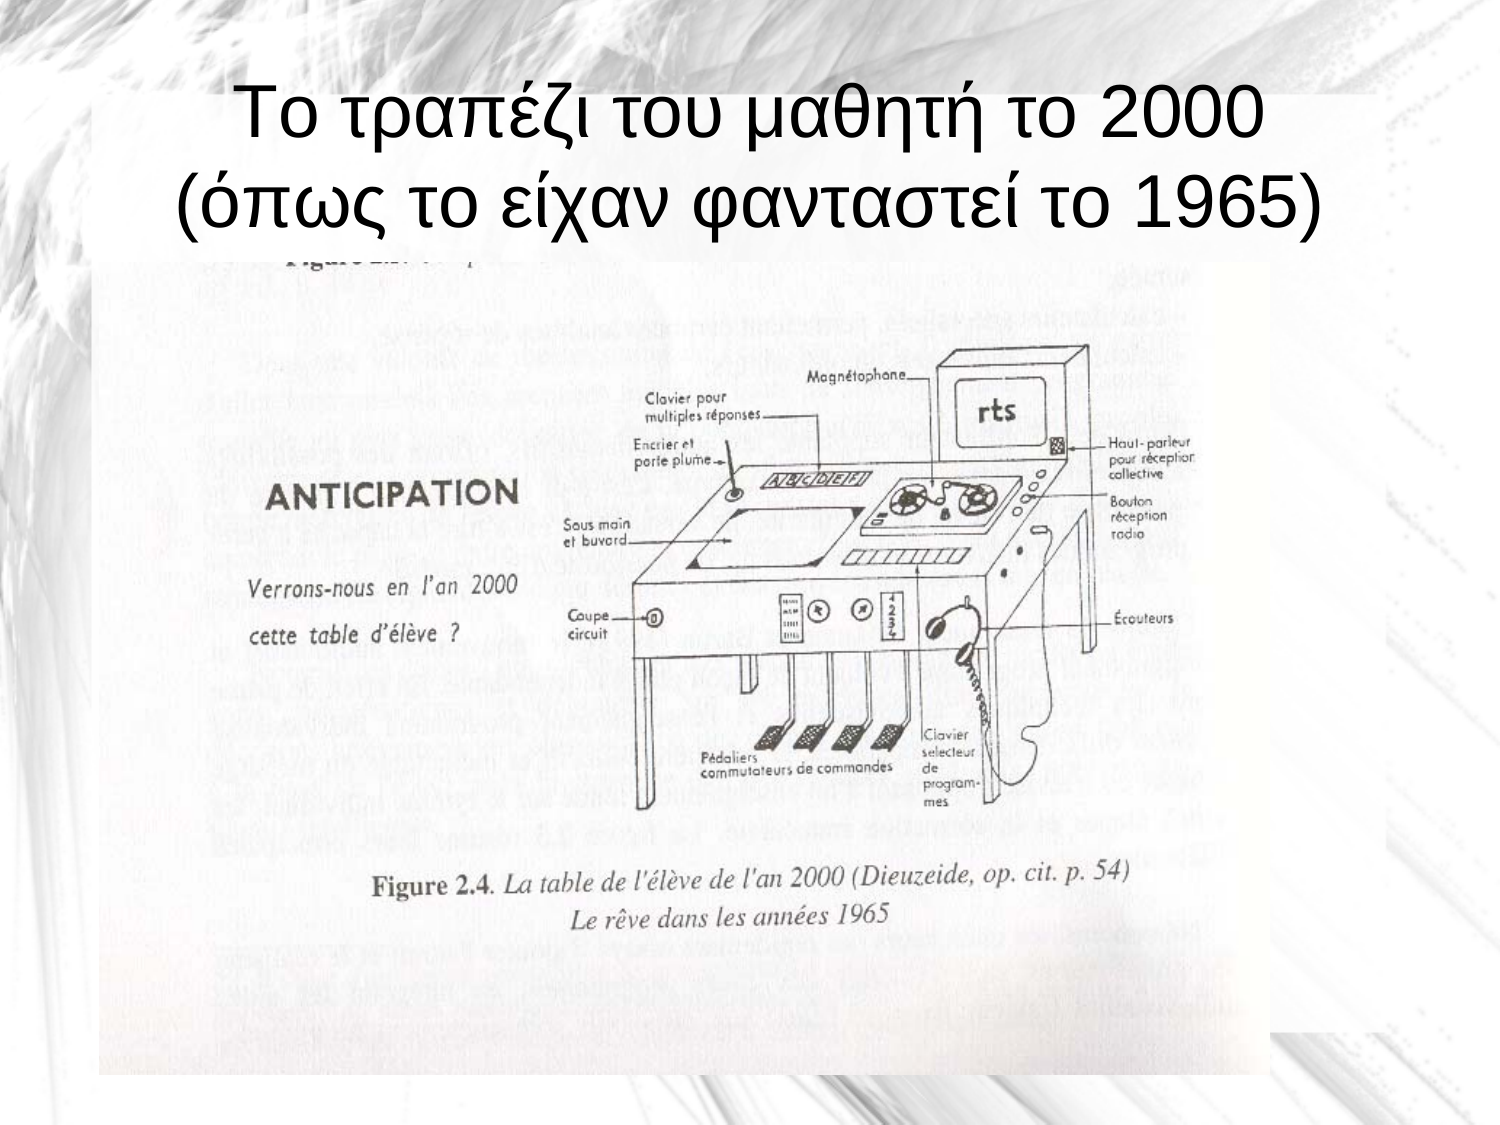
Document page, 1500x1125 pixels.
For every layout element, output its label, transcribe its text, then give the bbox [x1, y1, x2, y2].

picture [0, 0, 1500, 1125]
title Το τραπέζι του μαθητή το 2000 (όπως το είχαν φανταστεί το 1965) [112, 54, 1388, 250]
chart [99, 262, 1270, 1075]
